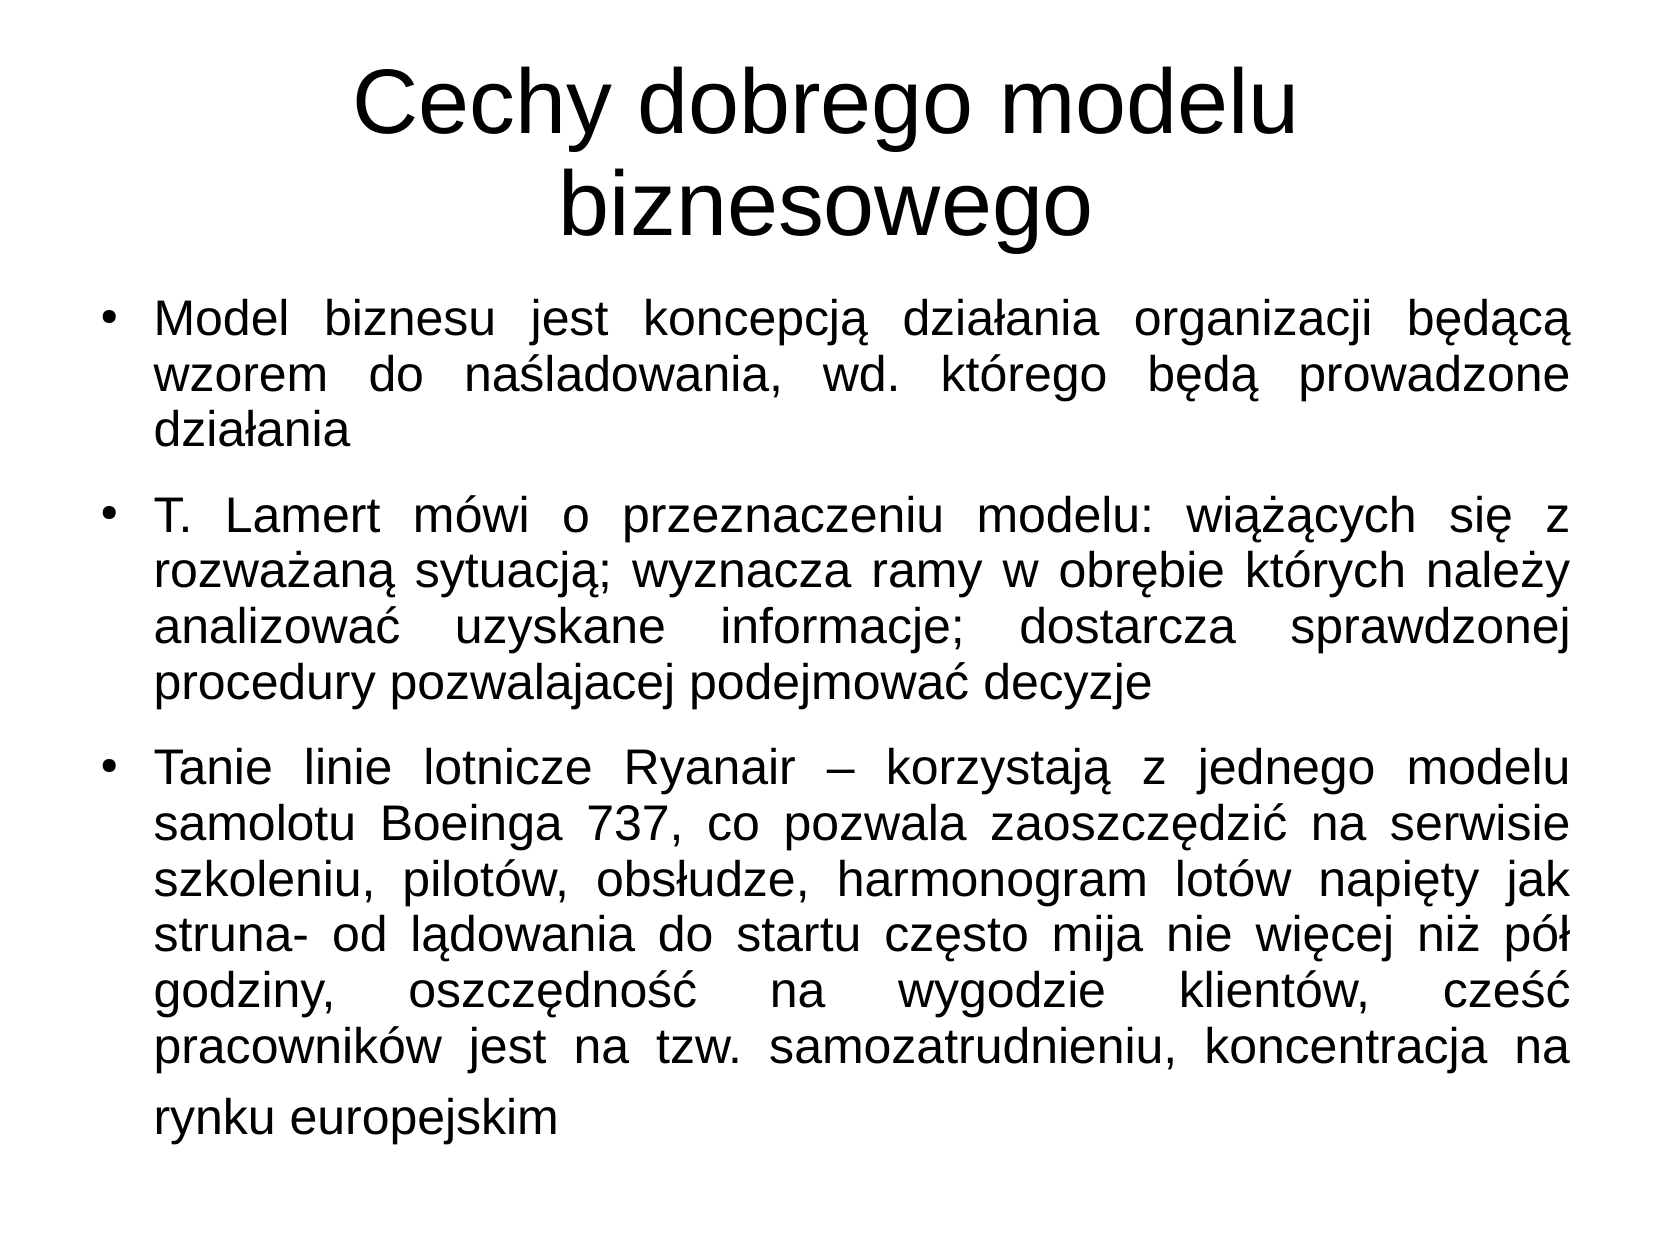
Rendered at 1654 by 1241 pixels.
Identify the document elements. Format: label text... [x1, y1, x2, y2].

title Cechy dobrego modelu biznesowego [82, 49, 1571, 257]
list Model biznesu jest koncepcją działania organizacji będącą wzorem do naśladowania, wd. którego będą prowadzone działania T. Lamert mówi o przeznaczeniu modelu: wiążących się z rozważaną sytuacją; wyznacza ramy w obrębie których należy analizować uzyskane informacje; dostarcza sprawdzonej procedury pozwalajacej podejmować decyzje Tanie linie lotnicze Ryanair – korzystają z jednego modelu samolotu Boeinga 737, co pozwala zaoszczędzić na serwisie szkoleniu, pilotów, obsłudze, harmonogram lotów napięty jak struna- od lądowania do startu często mija nie więcej niż pół godziny, oszczędność na wygodzie klientów, cześć pracowników jest na tzw. samozatrudnieniu, koncentracja na rynku europejskim [82, 290, 1571, 1149]
